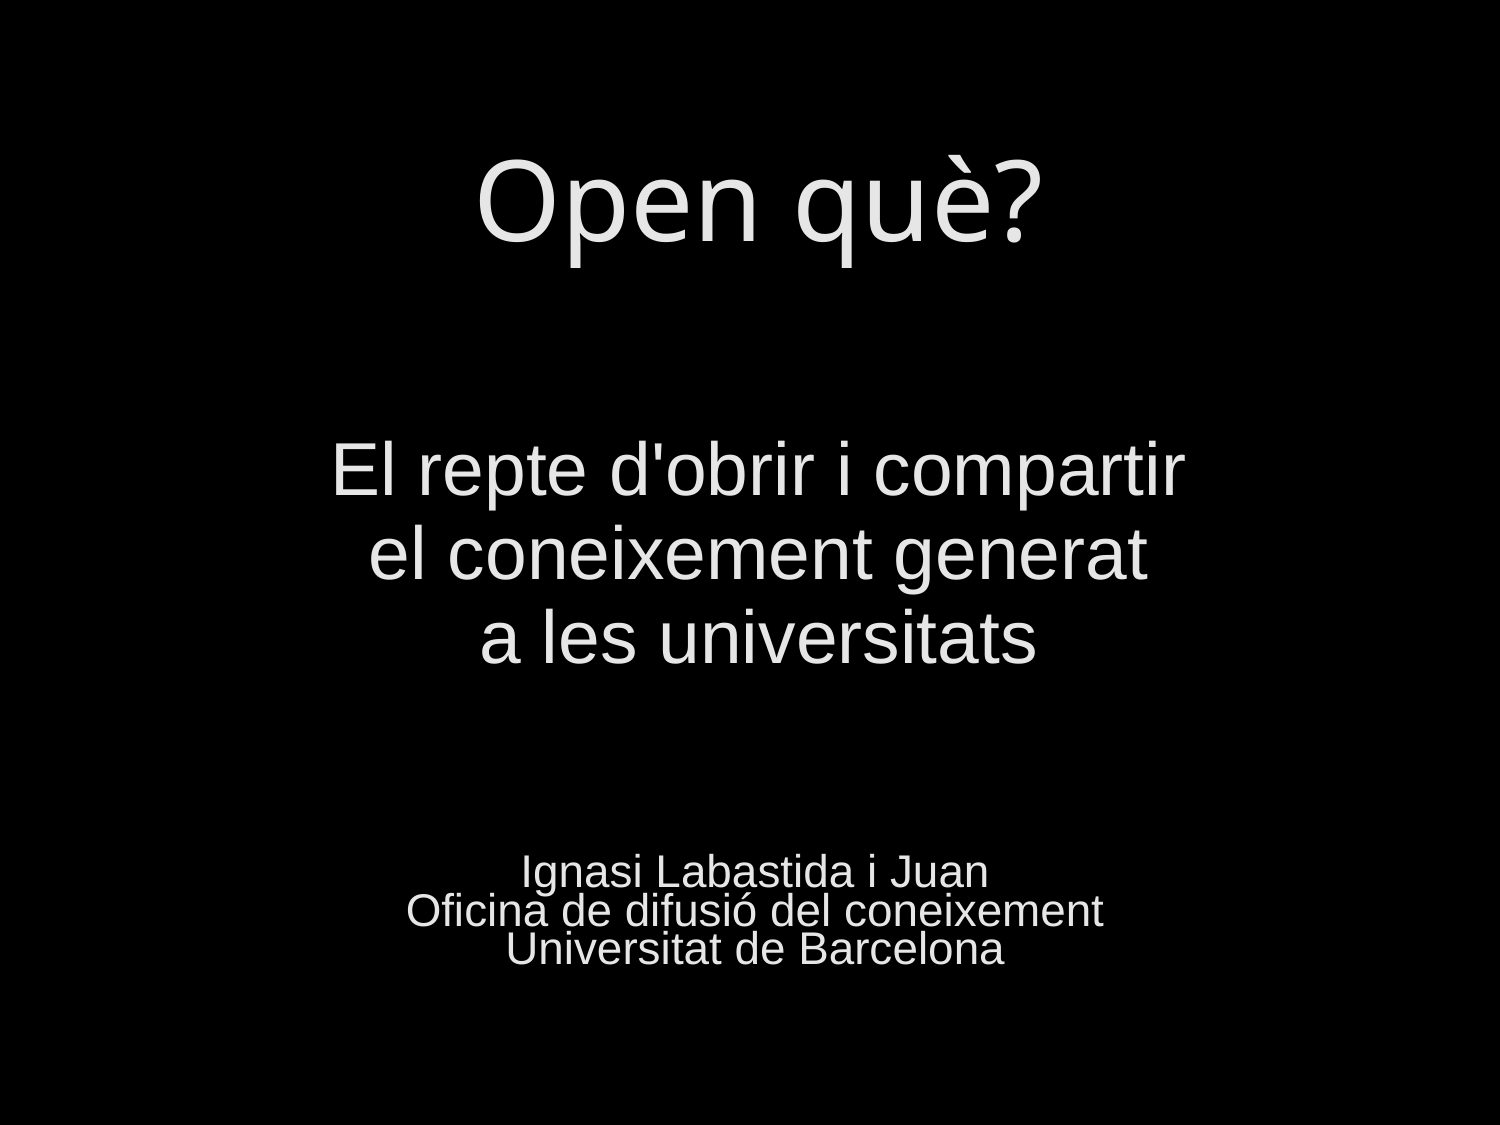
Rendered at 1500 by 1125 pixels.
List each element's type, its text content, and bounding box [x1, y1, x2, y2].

title Open què? El repte d'obrir i compartir el coneixement generat a les universitats [64, 130, 1453, 671]
subtitle Ignasi Labastida i Juan Oficina de difusió del coneixement Universitat de Barcelona [230, 849, 1281, 1035]
